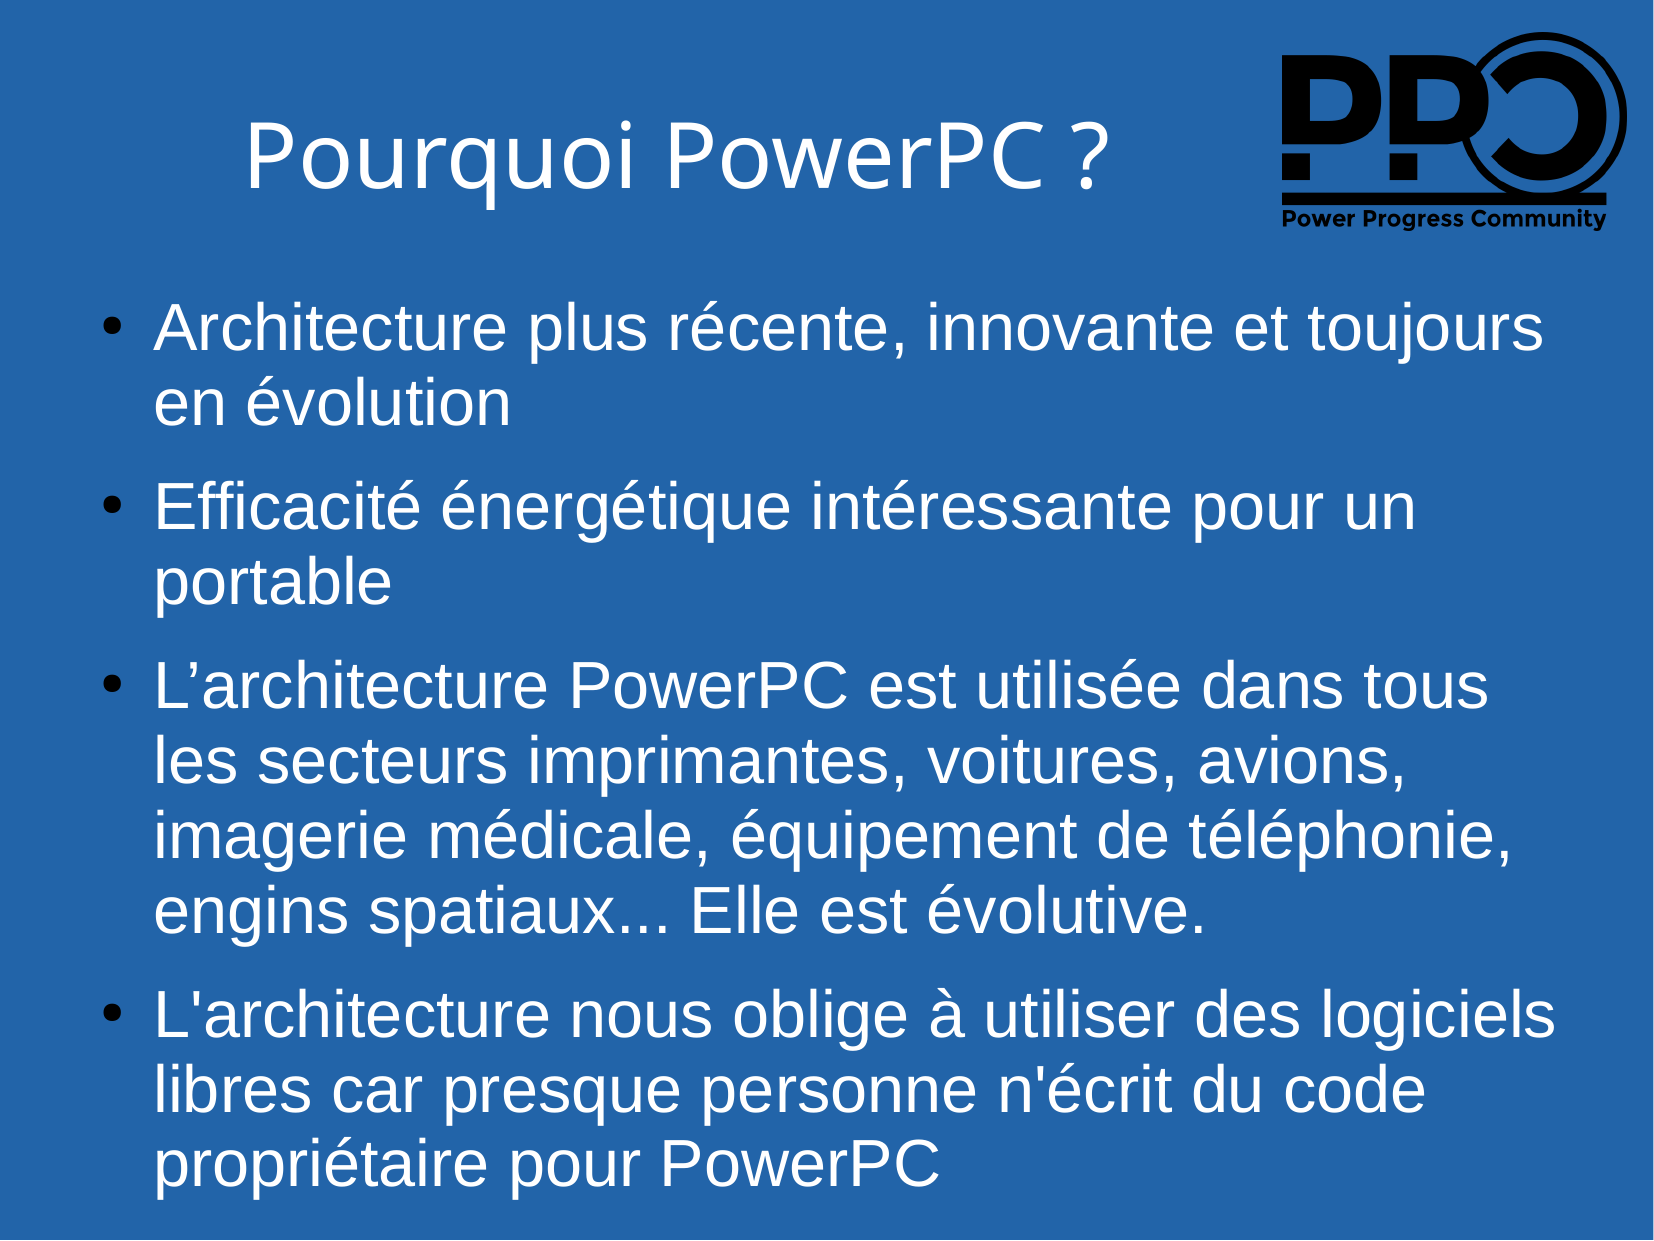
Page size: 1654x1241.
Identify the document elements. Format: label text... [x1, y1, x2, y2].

picture [1282, 32, 1627, 232]
list Architecture plus récente, innovante et toujours en évolution Efficacité énergétique intéressante pour un portable L’architecture PowerPC est utilisée dans tous les secteurs imprimantes, voitures, avions, imagerie médicale, équipement de téléphonie, engins spatiaux... Elle est évolutive. L'architecture nous oblige à utiliser des logiciels libres car presque personne n'écrit du code propriétaire pour PowerPC [82, 290, 1571, 1010]
title Pourquoi PowerPC ? [82, 49, 1271, 257]
